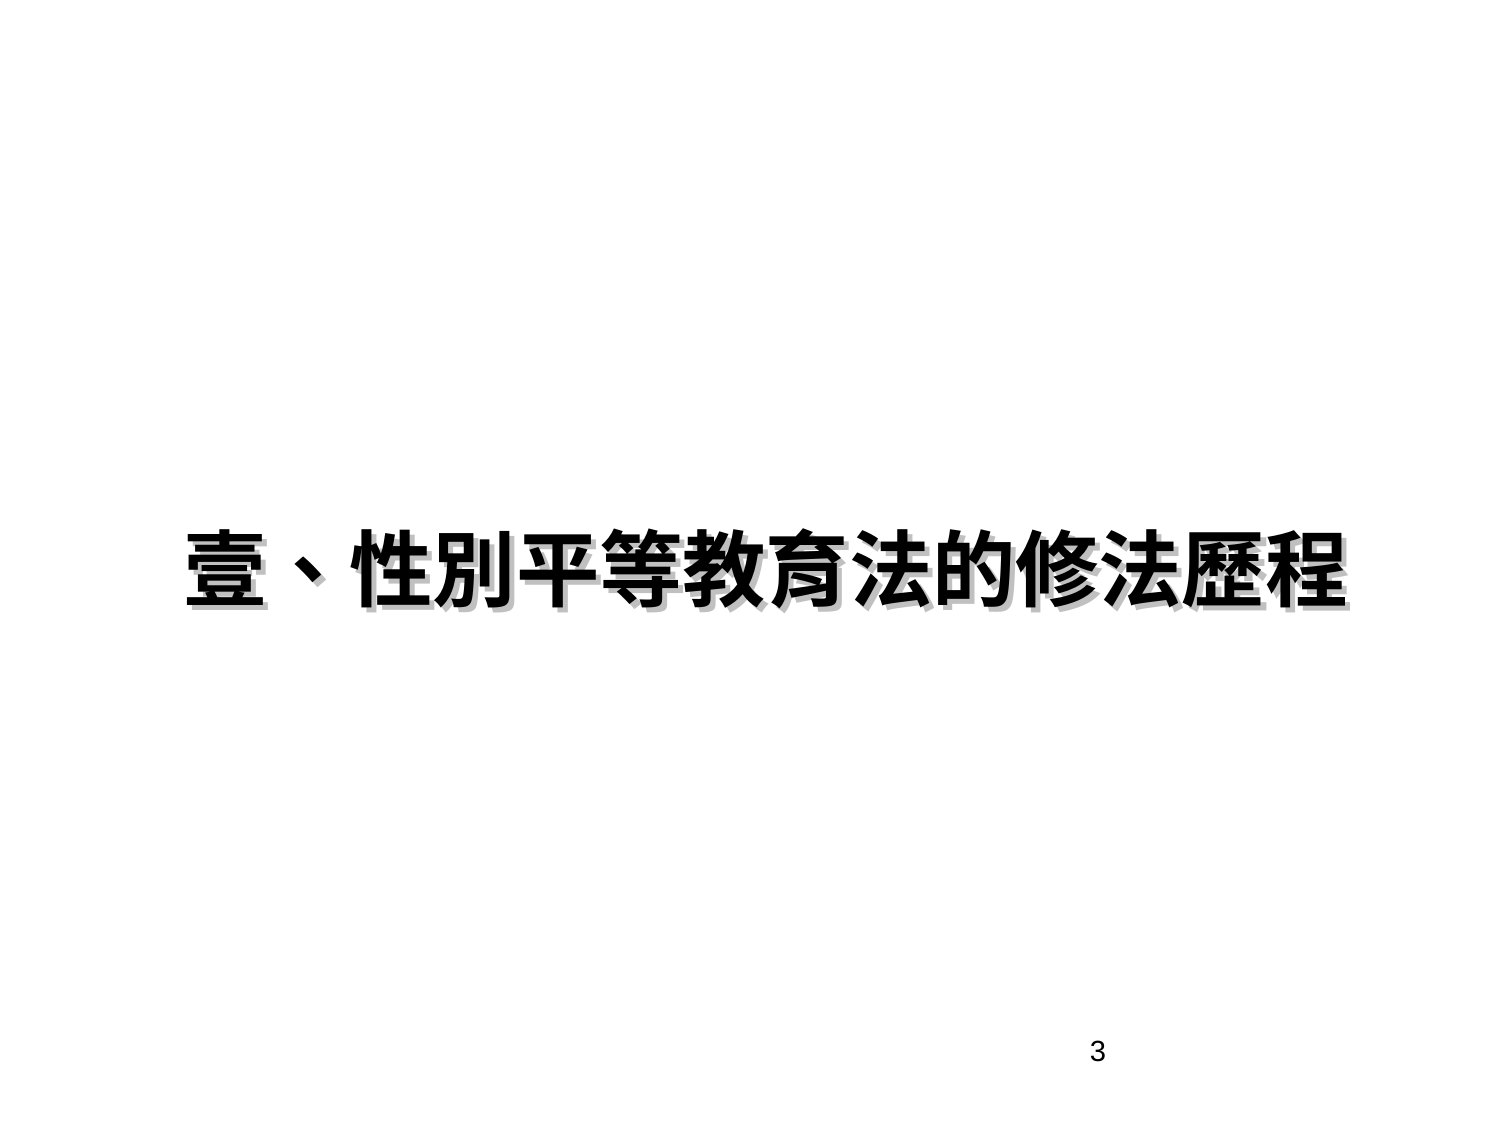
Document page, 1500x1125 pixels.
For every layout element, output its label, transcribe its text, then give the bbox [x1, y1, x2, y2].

text_box [1074, 1024, 1500, 1125]
text_box 壹、性別平等教育法的修法歷程 [56, 500, 1444, 625]
